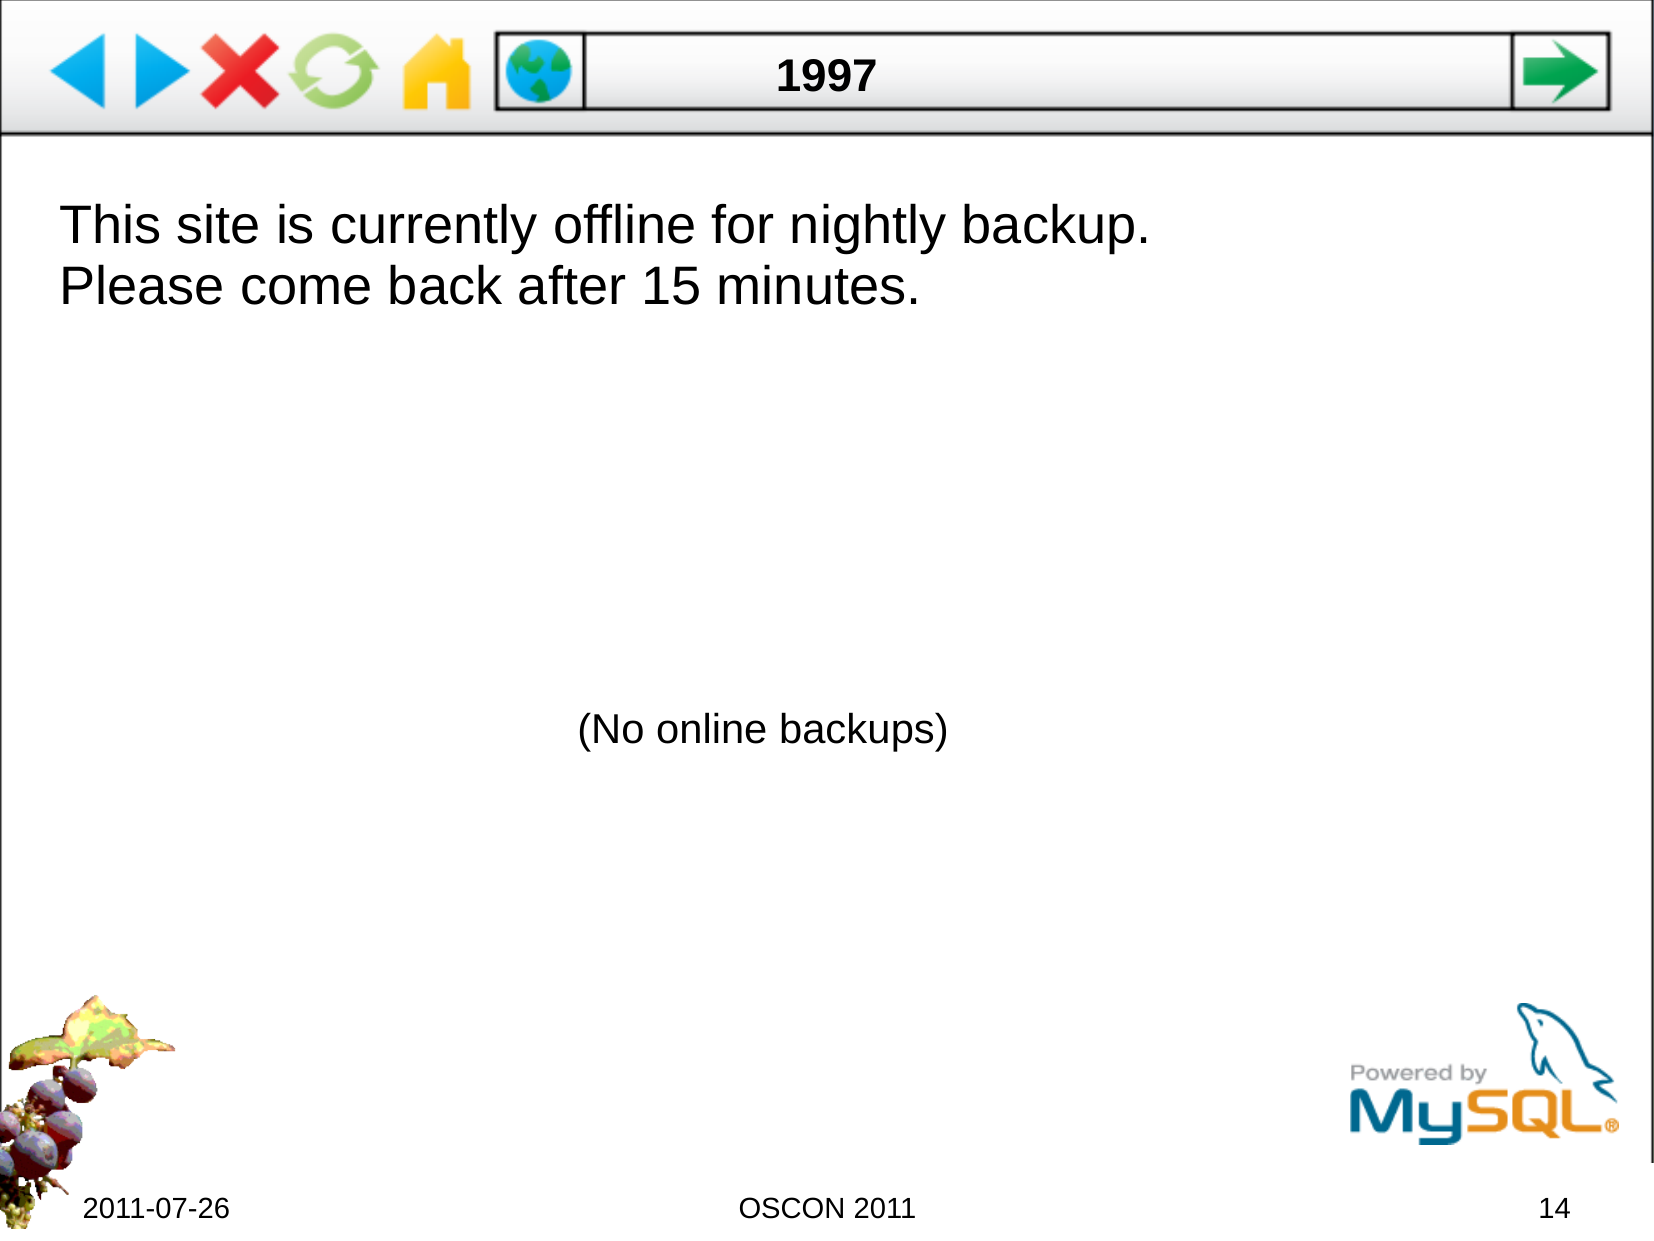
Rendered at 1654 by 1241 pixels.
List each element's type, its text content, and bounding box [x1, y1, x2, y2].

picture [0, 0, 1654, 1229]
text_box This site is currently offline for nightly backup. Please come back after 15 minutes. [44, 187, 1183, 324]
title 1997 [82, 43, 1571, 107]
text_box (No online backups) [562, 697, 965, 760]
